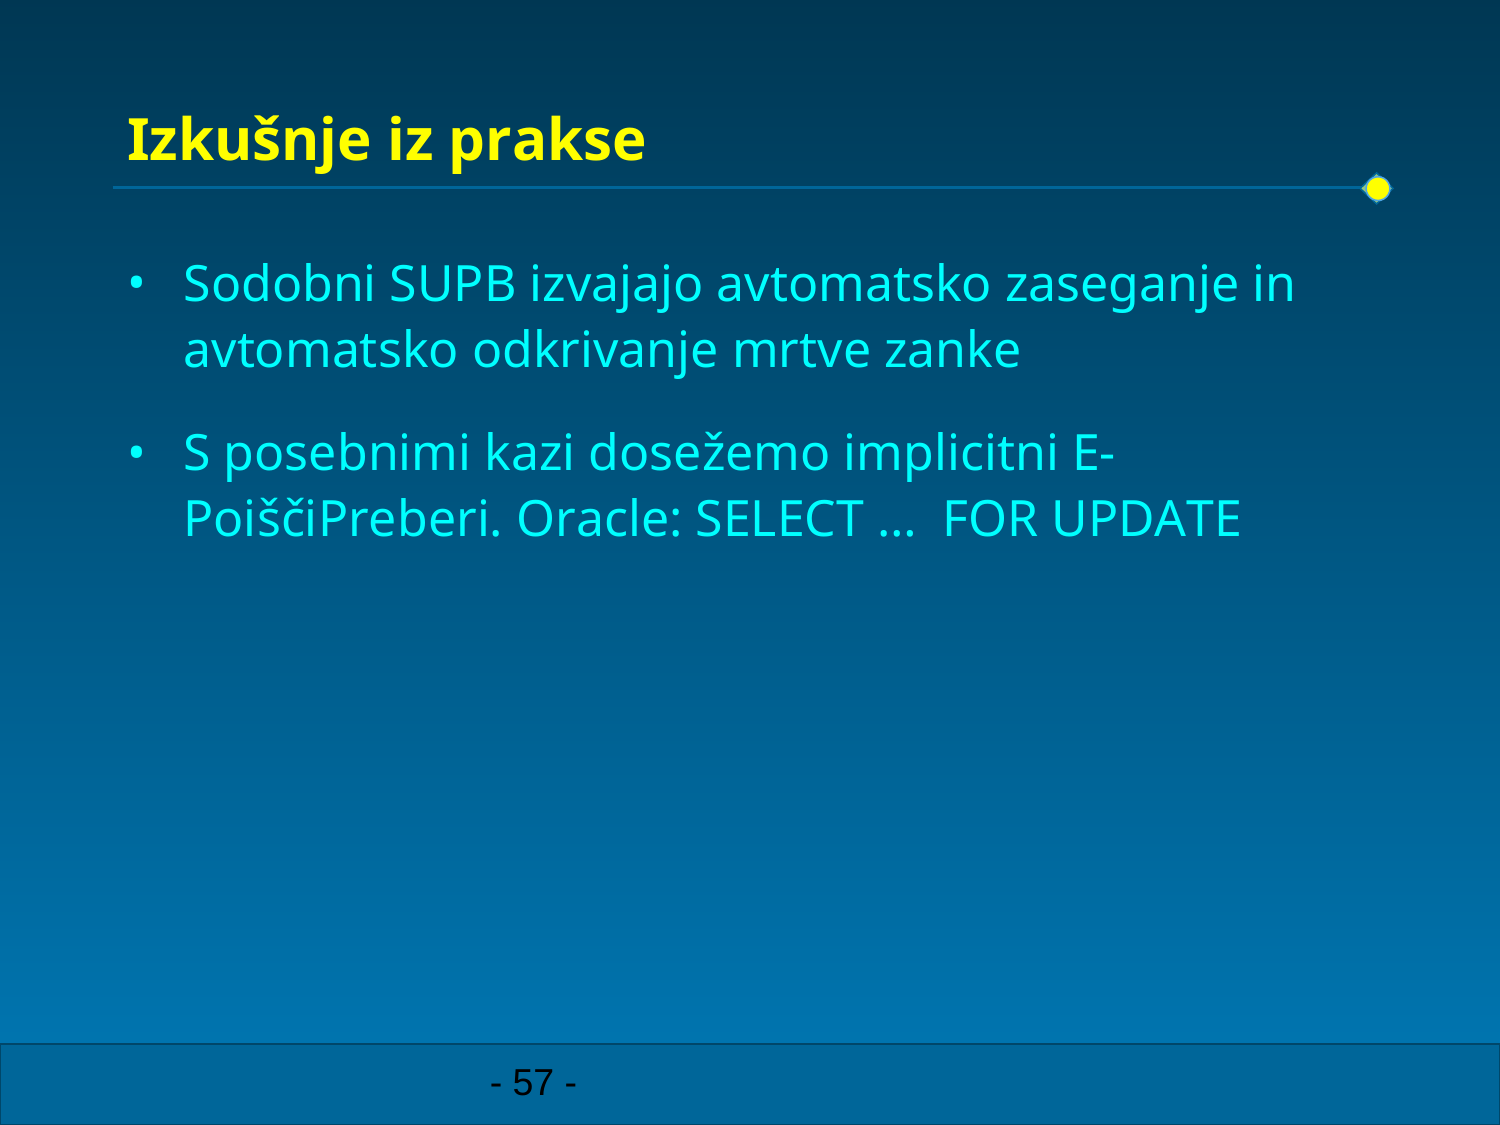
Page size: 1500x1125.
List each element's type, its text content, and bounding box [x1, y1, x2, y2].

title Izkušnje iz prakse [112, 94, 1388, 181]
list Sodobni SUPB izvajajo avtomatsko zaseganje in avtomatsko odkrivanje mrtve zanke S posebnimi kazi dosežemo implicitni E-PoiščiPreberi. Oracle: SELECT … FOR UPDATE [112, 237, 1388, 963]
